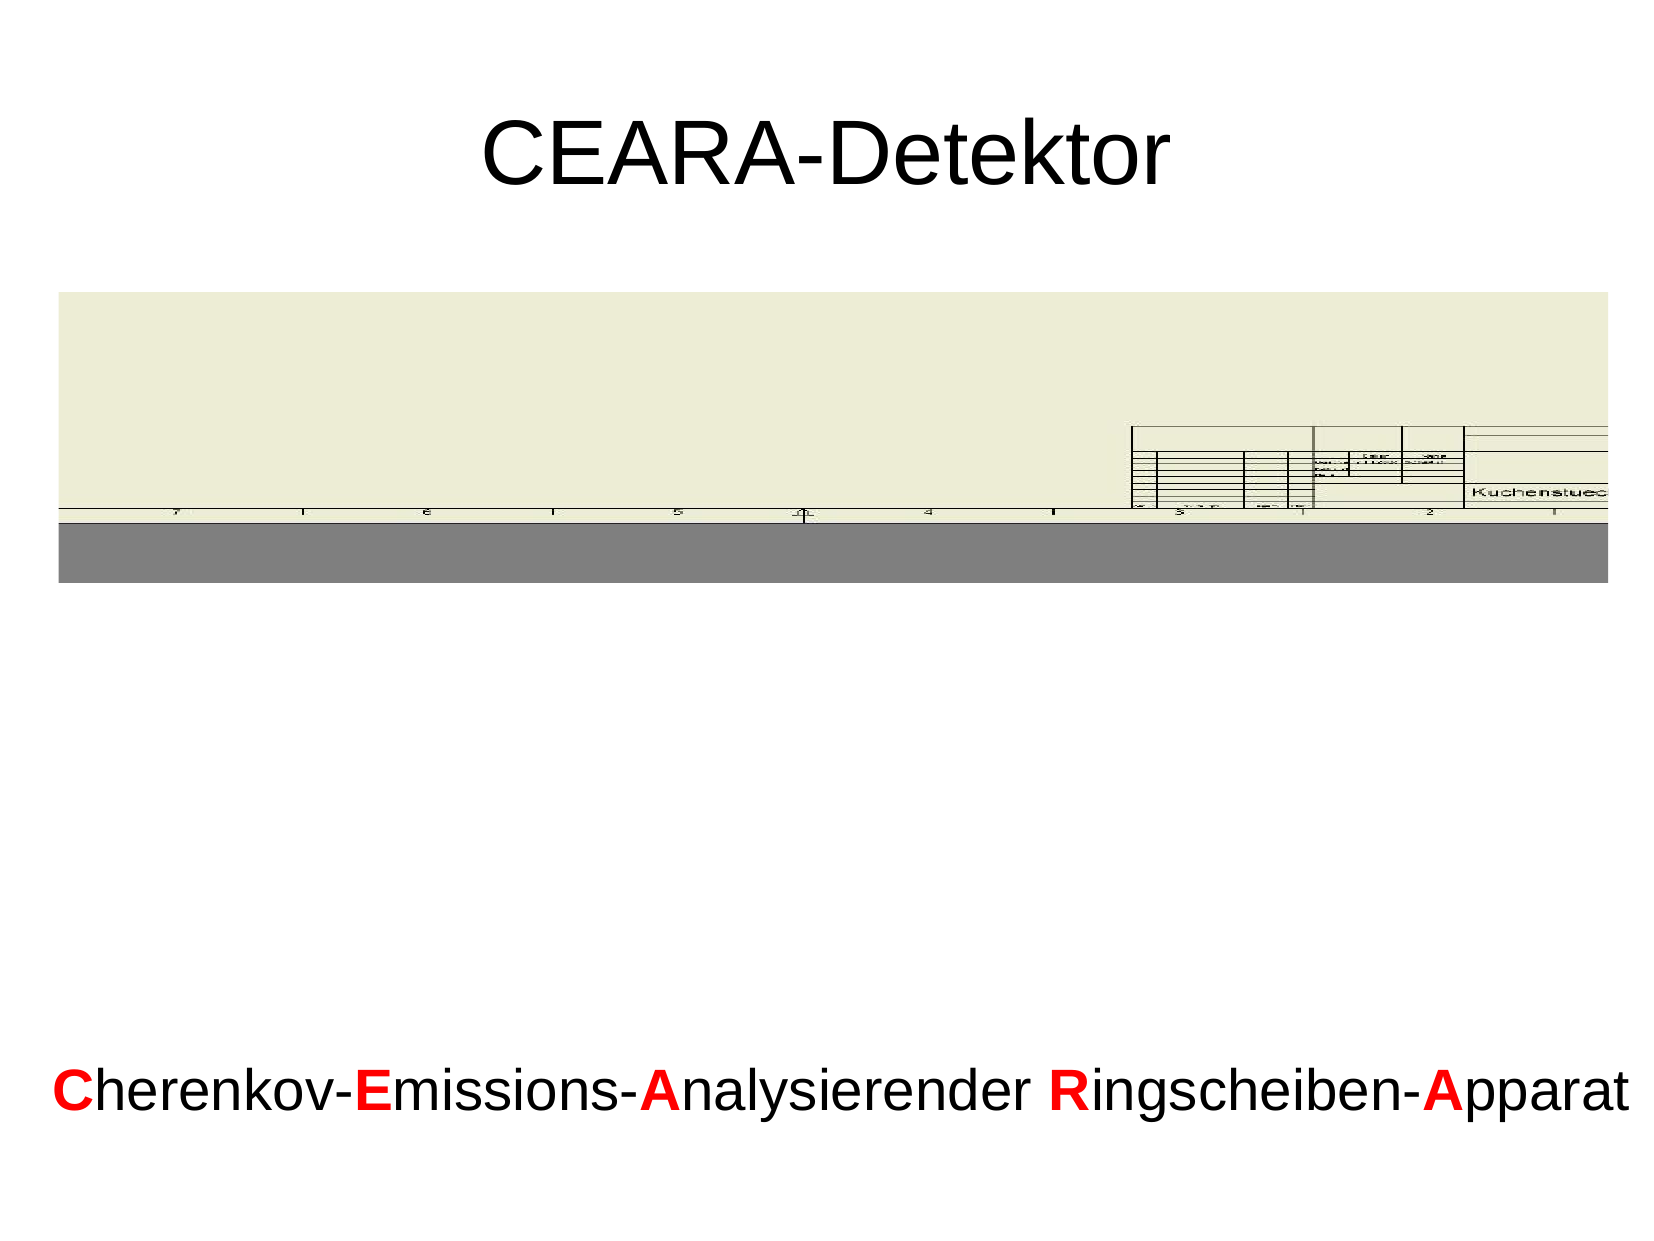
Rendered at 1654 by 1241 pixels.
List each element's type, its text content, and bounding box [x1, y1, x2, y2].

text_box Cherenkov-Emissions-Analysierender Ringscheiben-Apparat [37, 1050, 1642, 1141]
picture [58, 292, 1609, 970]
title CEARA-Detektor [82, 56, 1571, 250]
